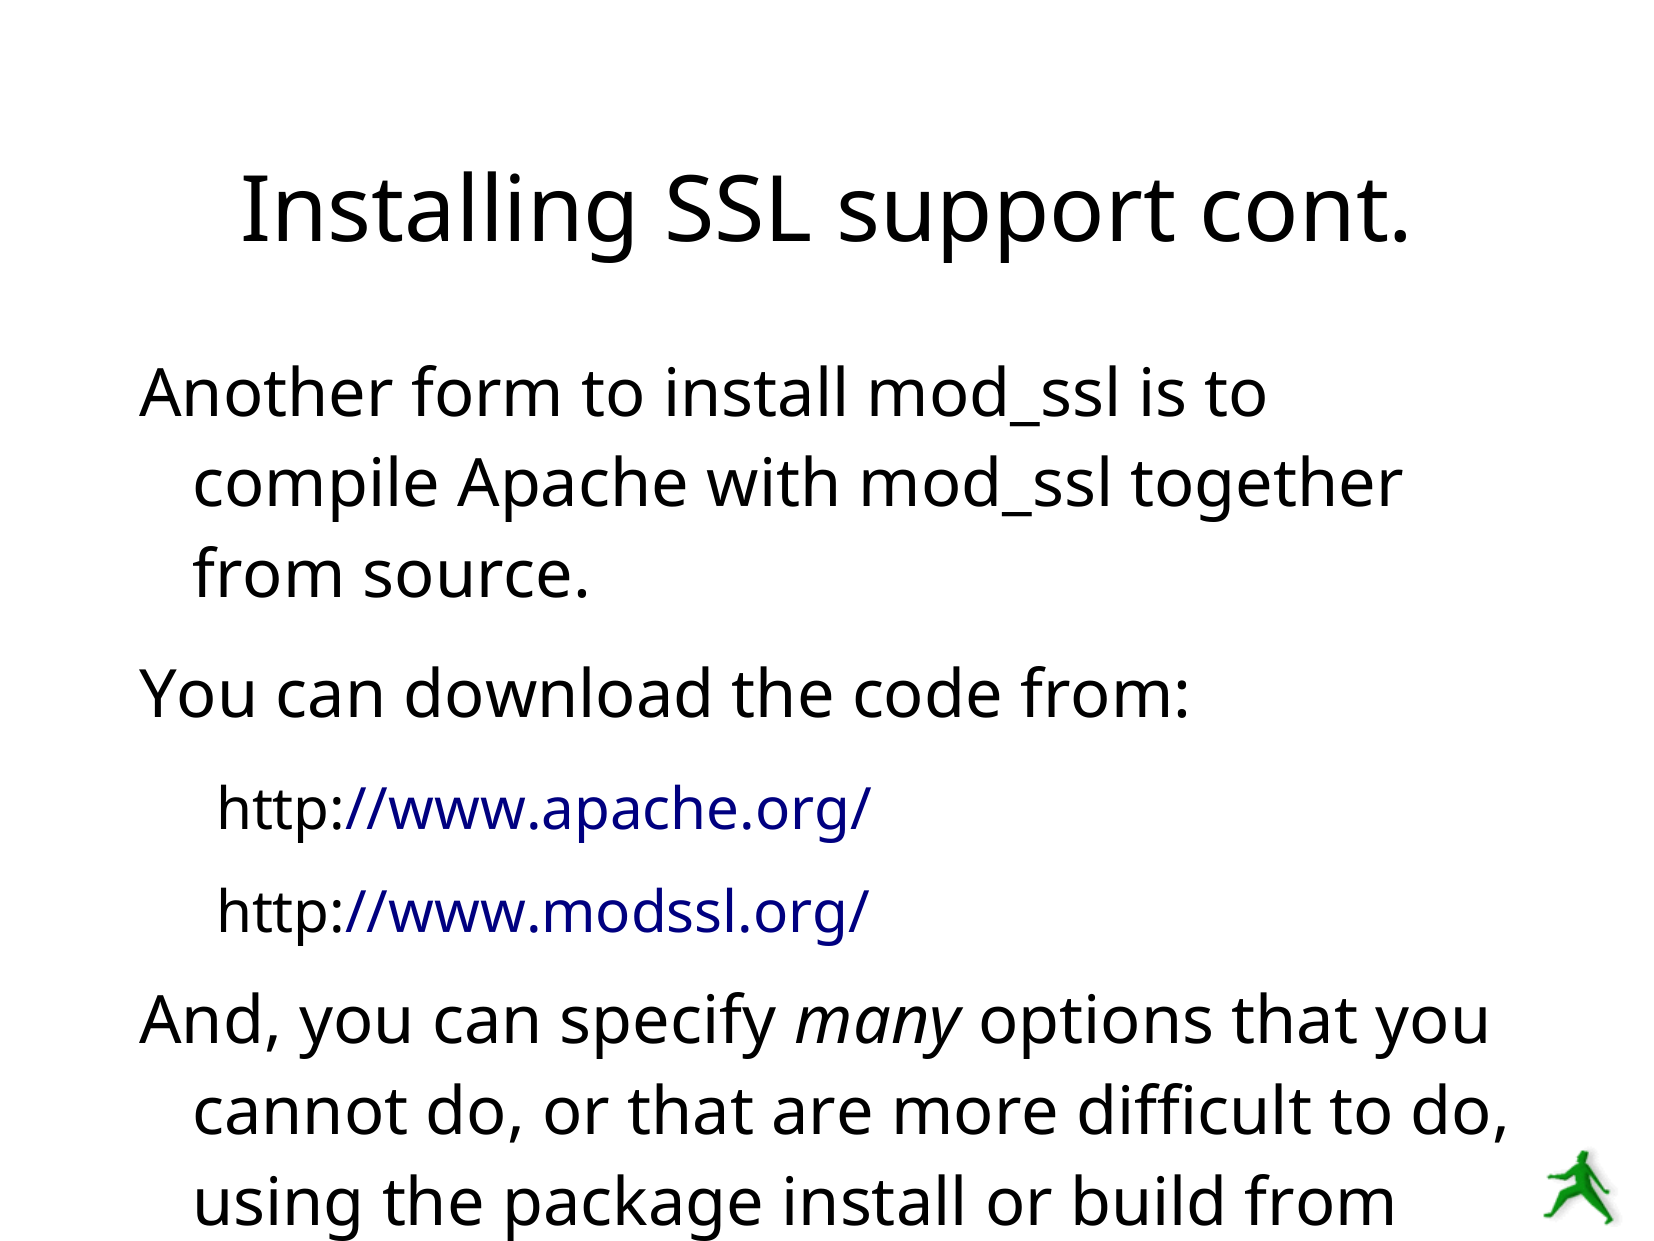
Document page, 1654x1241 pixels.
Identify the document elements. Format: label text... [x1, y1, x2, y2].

list Another form to install mod_ssl is to compile Apache with mod_ssl together from source. You can download the code from: http://www.apache.org/ http://www.modssl.org/ And, you can specify many options that you cannot do, or that are more difficult to do, using the package install or build from port methods. [121, 344, 1534, 1170]
picture [1541, 1135, 1634, 1227]
title Installing SSL support cont. [121, 102, 1534, 311]
